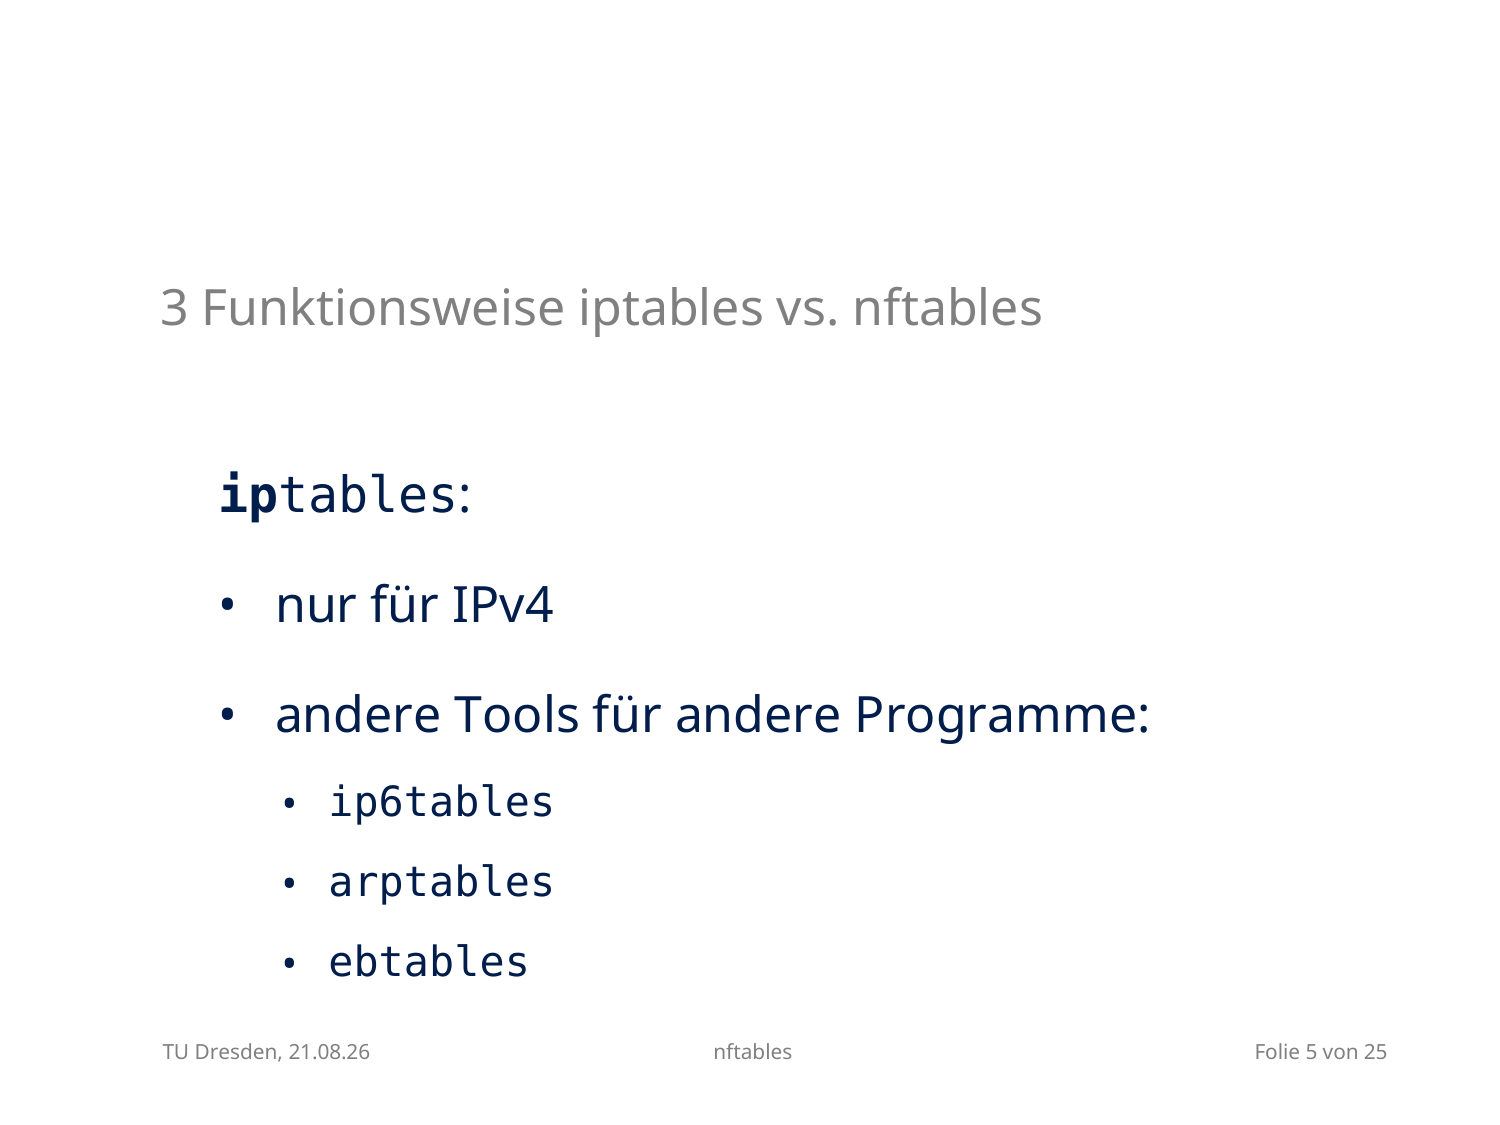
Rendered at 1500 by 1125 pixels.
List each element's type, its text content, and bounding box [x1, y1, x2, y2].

title 3 Funktionsweise iptables vs. nftables [160, 238, 1392, 374]
list iptables: nur für IPv4 andere Tools für andere Programme: ip6tables arptables ebtables [162, 425, 1388, 1078]
